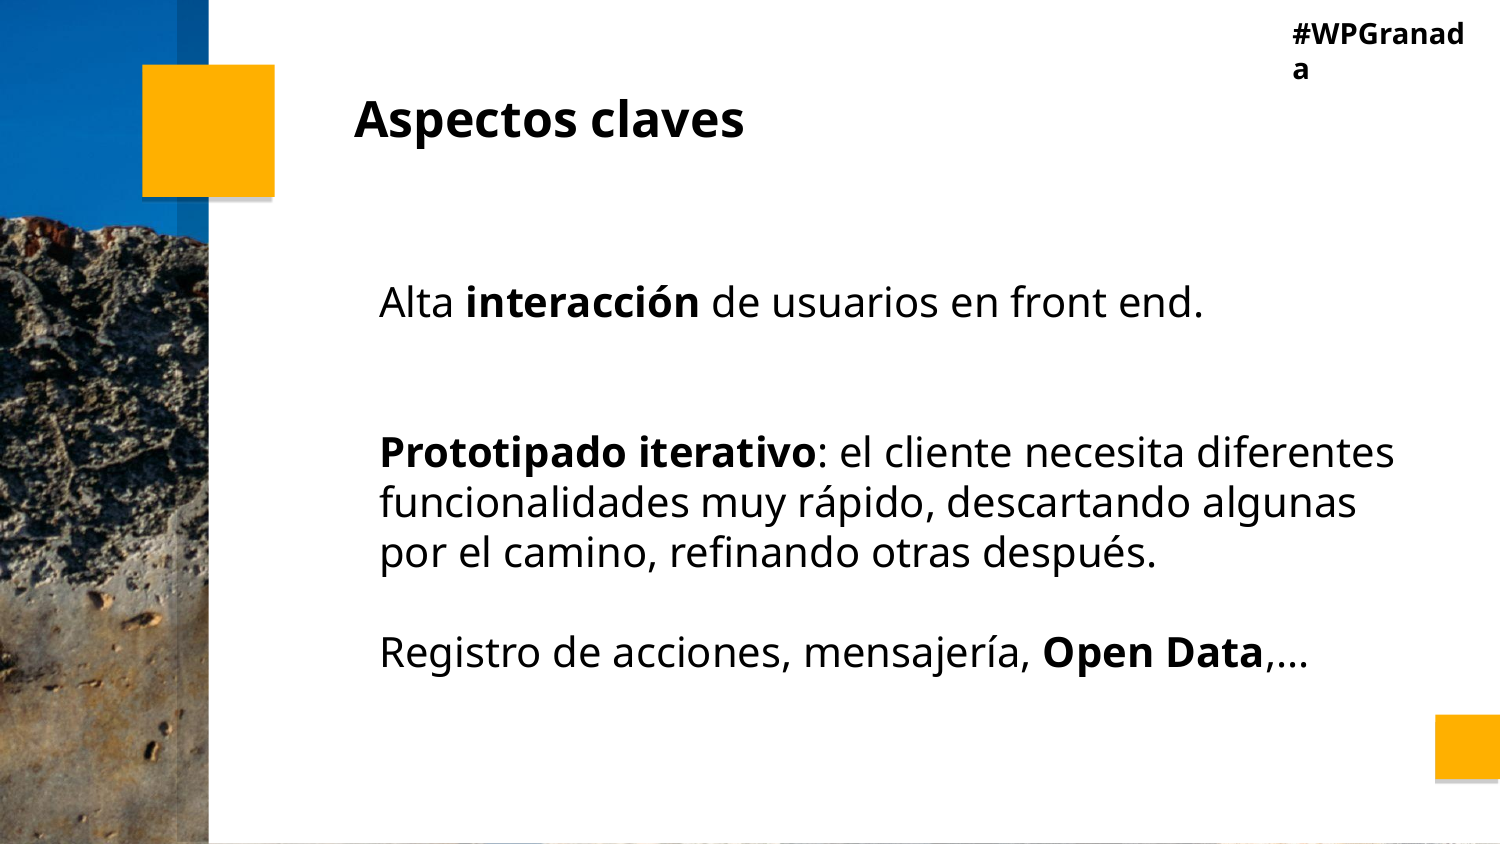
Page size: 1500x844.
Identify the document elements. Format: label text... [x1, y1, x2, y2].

picture [0, 0, 208, 844]
text_box Aspectos claves [339, 72, 983, 198]
text_box Alta interacción de usuarios en front end. Prototipado iterativo: el cliente necesita diferentes funcionalidades muy rápido, descartando algunas por el camino, refinando otras después. Registro de acciones, mensajería, Open Data,... [364, 261, 1448, 830]
text_box #WPGranada [1277, 0, 1481, 54]
